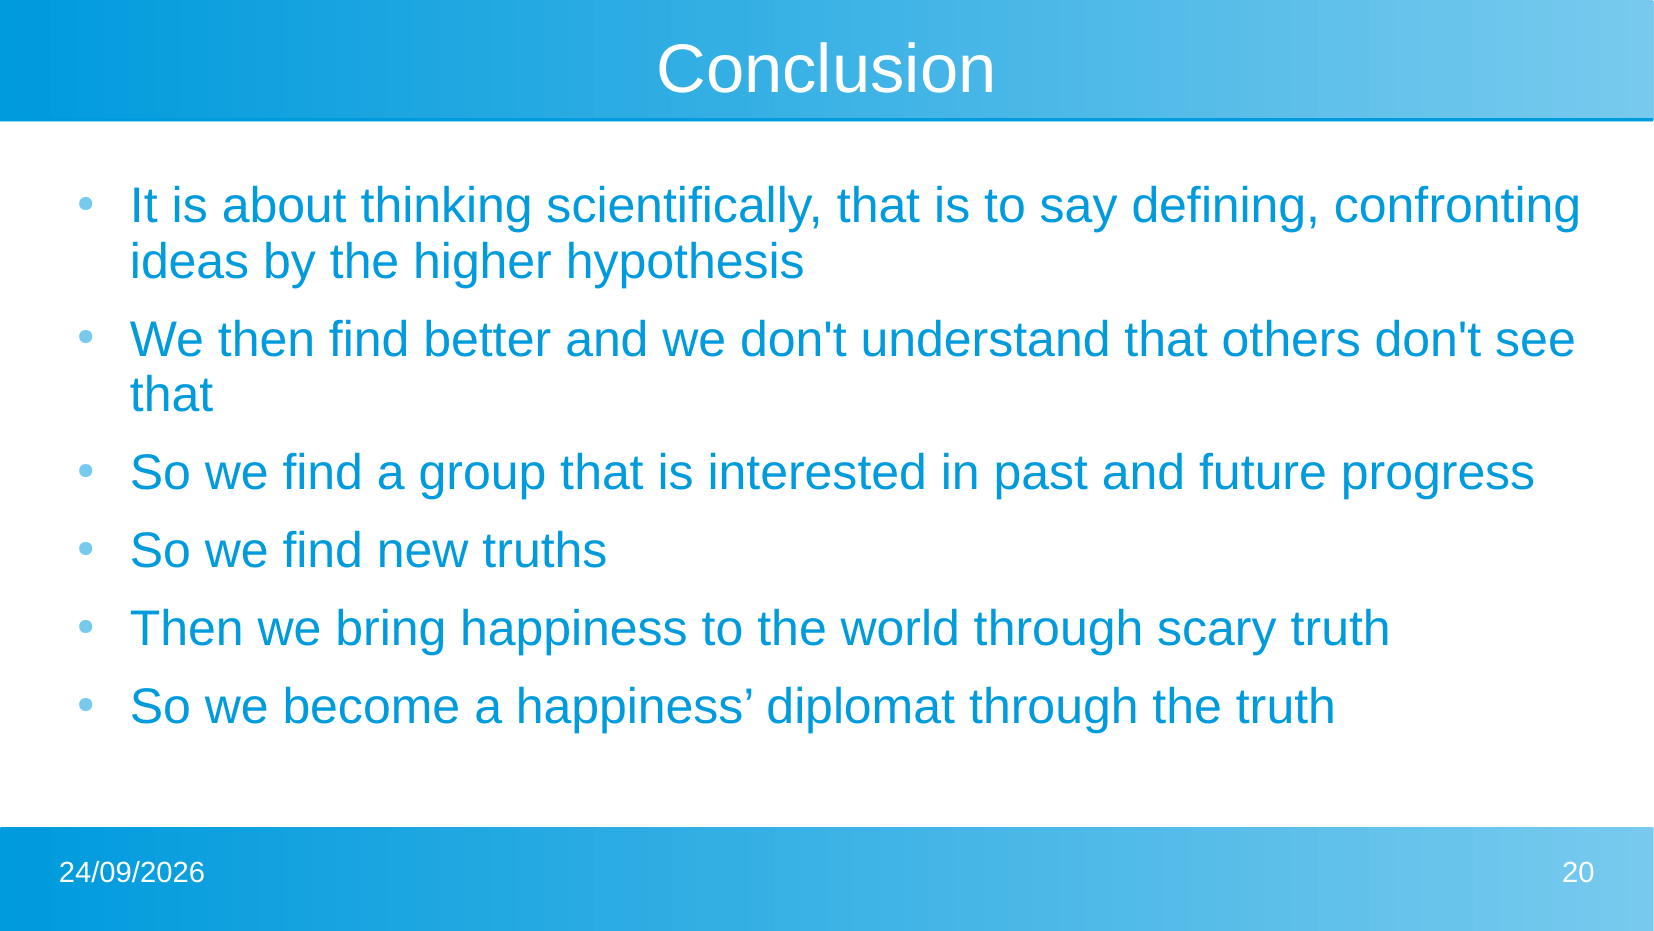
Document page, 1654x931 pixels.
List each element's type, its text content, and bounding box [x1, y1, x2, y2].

list It is about thinking scientifically, that is to say defining, confronting ideas by the higher hypothesis We then find better and we don't understand that others don't see that So we find a group that is interested in past and future progress So we find new truths Then we bring happiness to the world through scary truth So we become a happiness’ diplomat through the truth [59, 177, 1595, 768]
title Conclusion [59, 29, 1595, 108]
